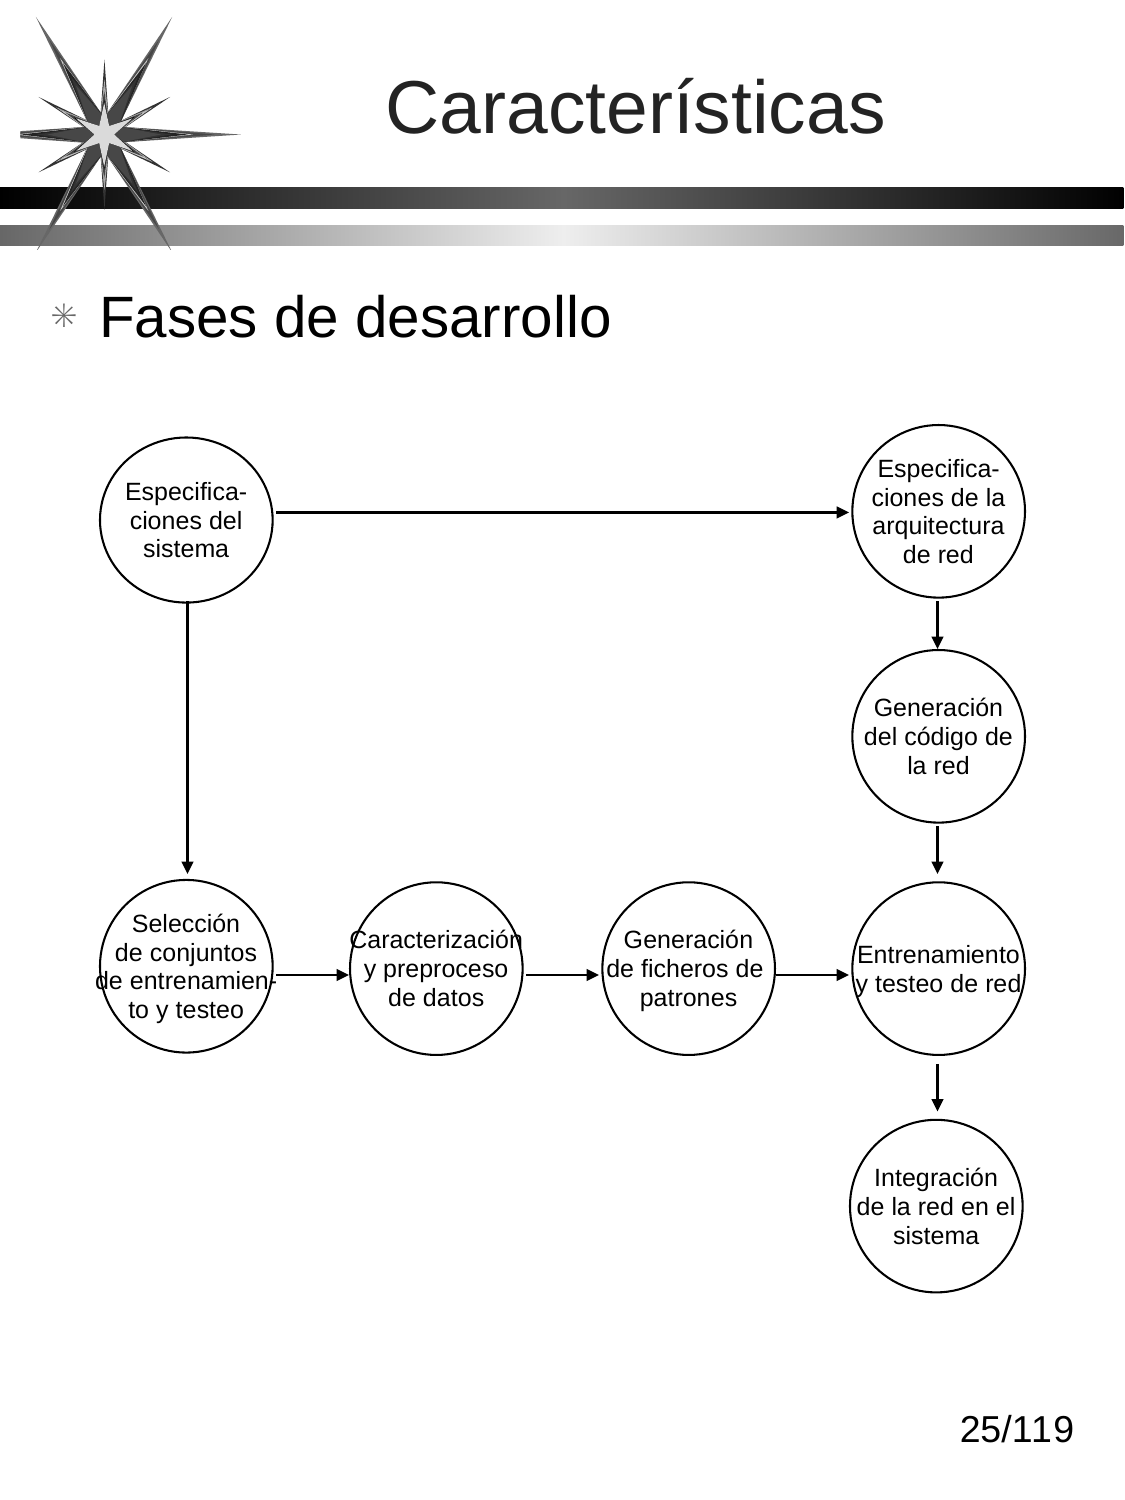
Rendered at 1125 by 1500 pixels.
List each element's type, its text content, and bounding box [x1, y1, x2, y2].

text_box [248, 462, 273, 578]
text_box [498, 908, 523, 1029]
text_box [628, 882, 775, 1055]
text_box [117, 949, 124, 960]
text_box [877, 882, 1026, 1055]
title Características [174, 50, 1097, 163]
text_box [852, 425, 1026, 598]
text_box Especifica- ciones del sistema [125, 461, 248, 579]
text_box [602, 908, 627, 1029]
text_box [498, 965, 505, 976]
text_box Generación del código de la red [877, 675, 1000, 798]
text_box [852, 908, 877, 1029]
text_box [849, 1119, 1023, 1293]
list Fases de desarrollo [37, 275, 1075, 1450]
text_box [498, 936, 506, 947]
text_box Selección de conjuntos de entrenamien- to y testeo [125, 905, 248, 1028]
text_box [99, 437, 247, 603]
text_box Generación de ficheros de patrones [627, 907, 750, 1030]
text_box [99, 879, 273, 1028]
text_box [350, 882, 497, 1055]
text_box Caracterización y preproceso de datos [375, 907, 498, 1030]
text_box Entrenamiento y testeo de red [877, 907, 1000, 1030]
text_box Especifica- ciones de la arquitectura de red [877, 450, 1000, 573]
text_box [126, 1028, 247, 1053]
text_box [852, 650, 1026, 823]
text_box [100, 977, 105, 987]
text_box Integración de la red en el sistema [875, 1145, 998, 1267]
